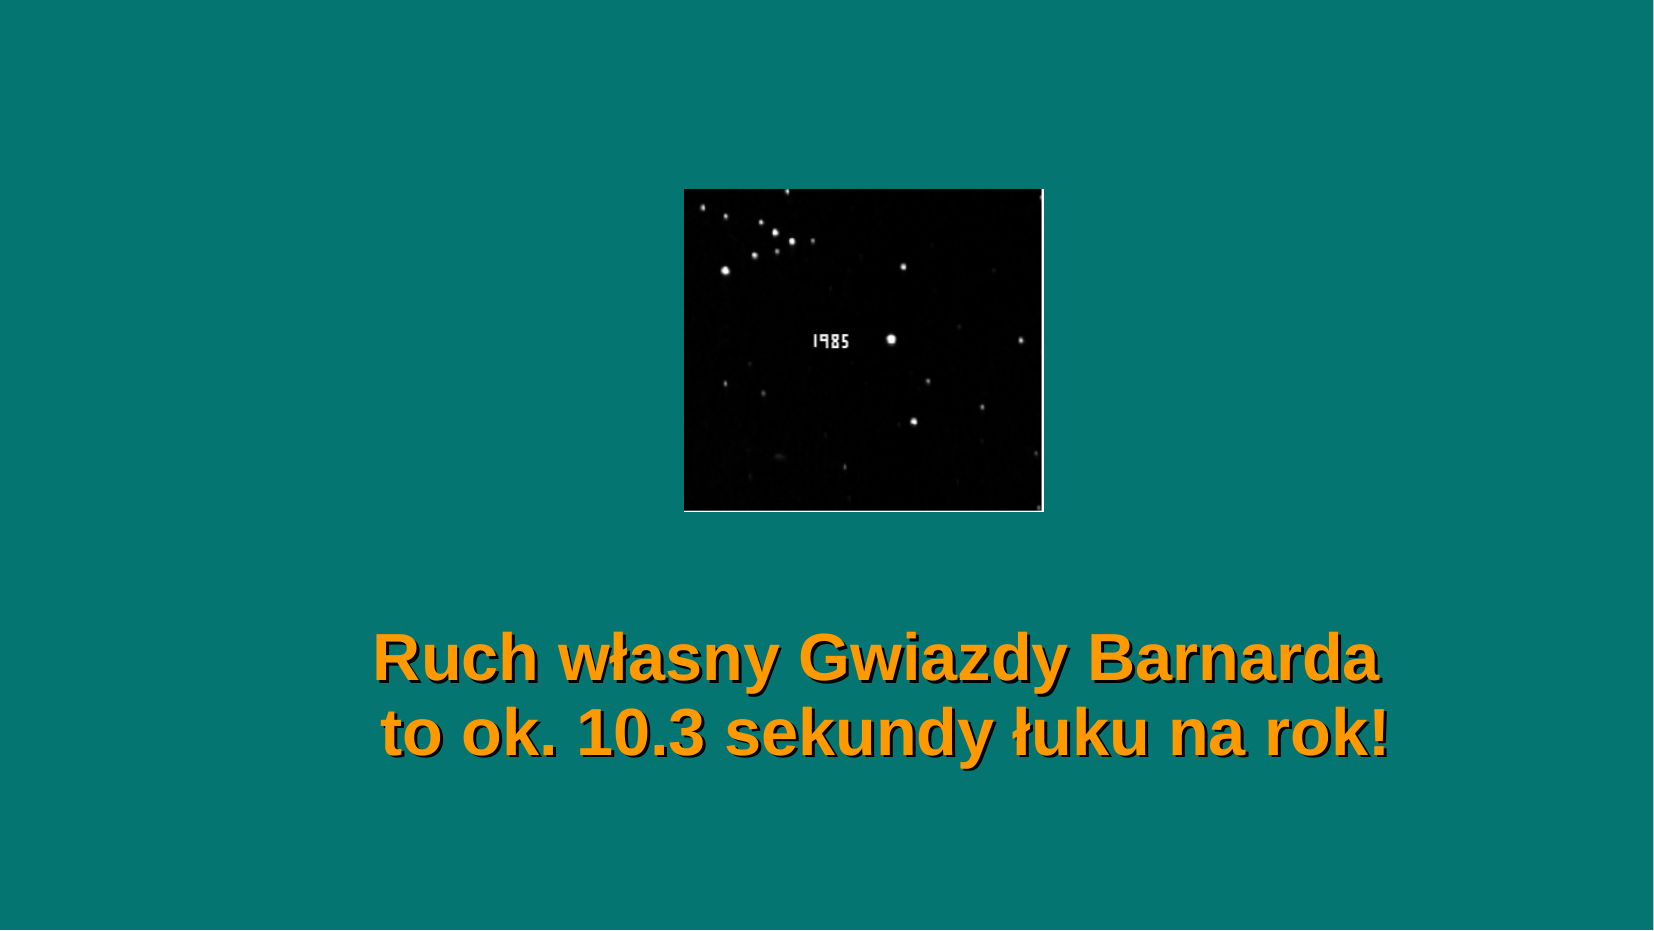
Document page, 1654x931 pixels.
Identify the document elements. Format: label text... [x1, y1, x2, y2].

picture [684, 189, 1044, 512]
title Ruch własny Gwiazdy Barnarda to ok. 10.3 sekundy łuku na rok! [327, 619, 1445, 770]
